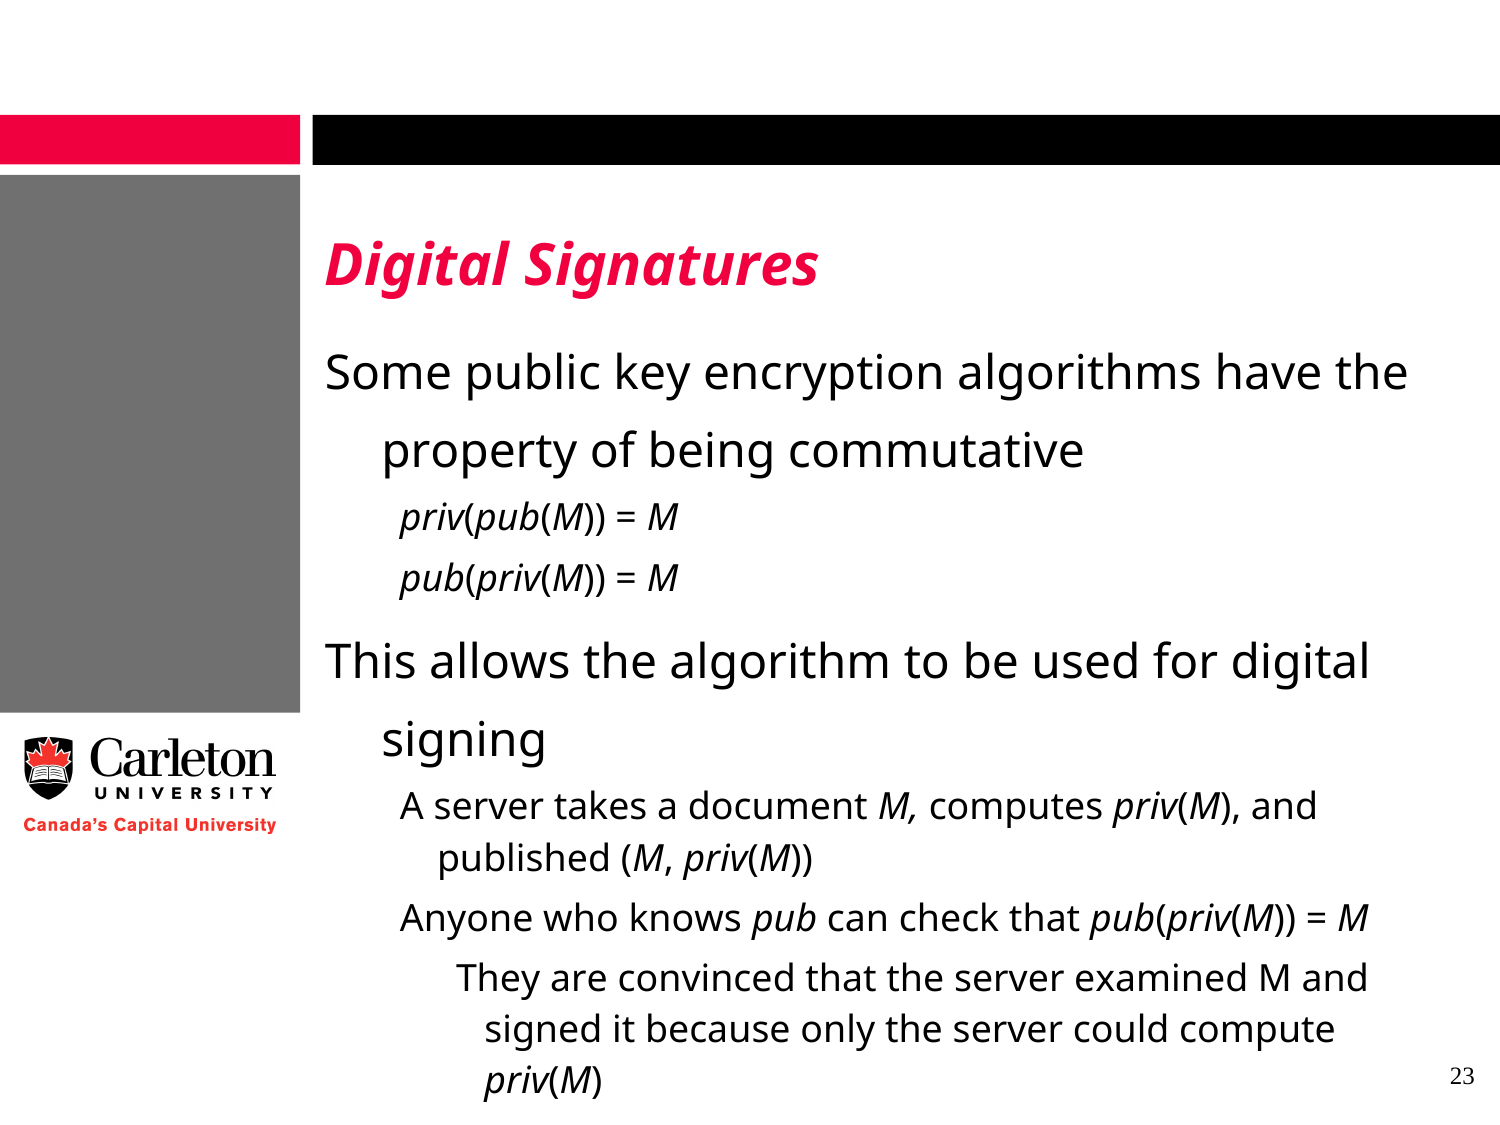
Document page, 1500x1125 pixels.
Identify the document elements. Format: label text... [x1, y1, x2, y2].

picture [24, 737, 276, 834]
title Digital Signatures [324, 194, 1450, 324]
list Some public key encryption algorithms have the property of being commutative priv(pub(M)) = M pub(priv(M)) = M This allows the algorithm to be used for digital signing A server takes a document M, computes priv(M), and published (M, priv(M)) Anyone who knows pub can check that pub(priv(M)) = M They are convinced that the server examined M and signed it because only the server could compute priv(M) Actually, digital signatures are slightly more complicated [324, 324, 1450, 1089]
